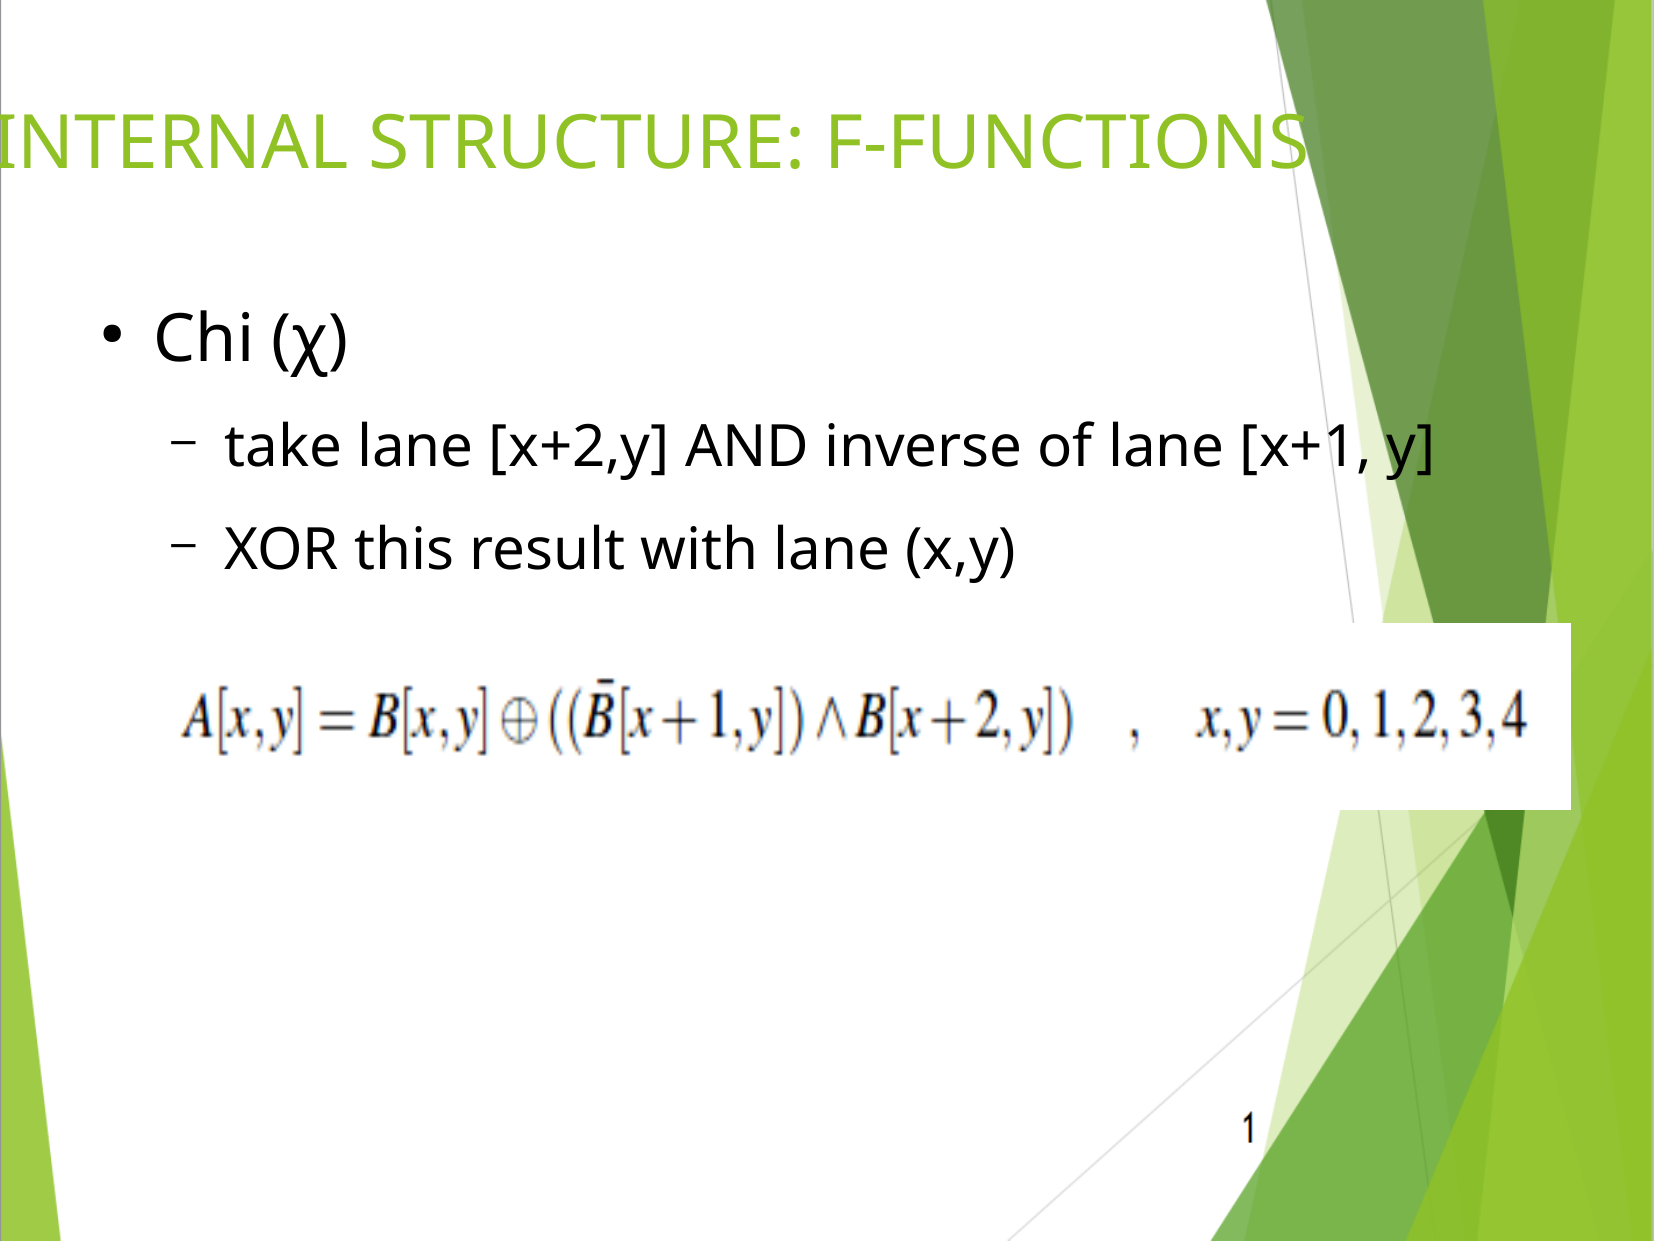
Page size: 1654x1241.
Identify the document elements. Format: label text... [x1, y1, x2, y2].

title INTERNAL STRUCTURE: F-FUNCTIONS [0, 36, 1386, 244]
picture [0, 0, 1654, 1241]
list Chi (χ) take lane [x+2,y] AND inverse of lane [x+1, y] XOR this result with lane (x,y) [82, 290, 1571, 1010]
